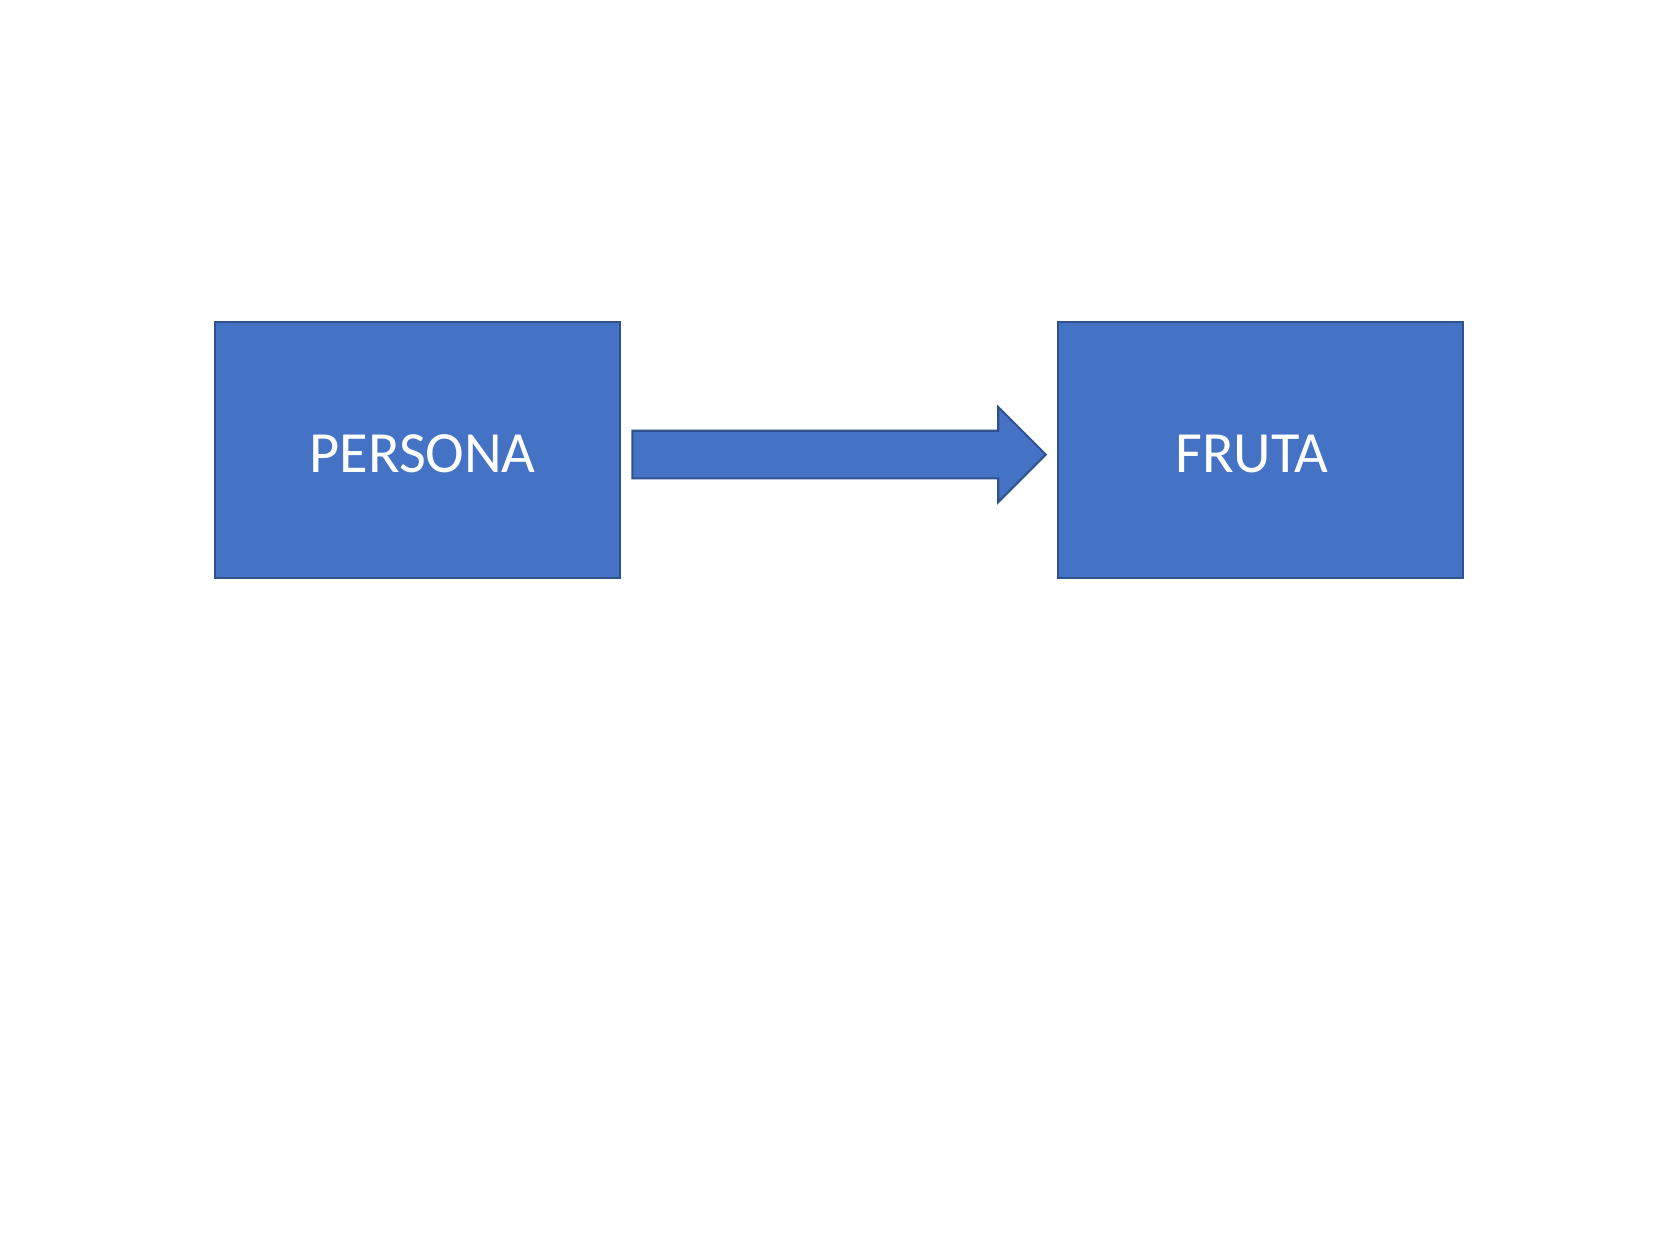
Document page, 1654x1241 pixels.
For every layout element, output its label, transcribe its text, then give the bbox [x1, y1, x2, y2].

text_box Come [632, 407, 1046, 503]
text_box [215, 322, 620, 578]
text_box PERSONA [294, 407, 646, 493]
text_box FRUTA [1160, 407, 1511, 493]
text_box [1058, 322, 1463, 578]
